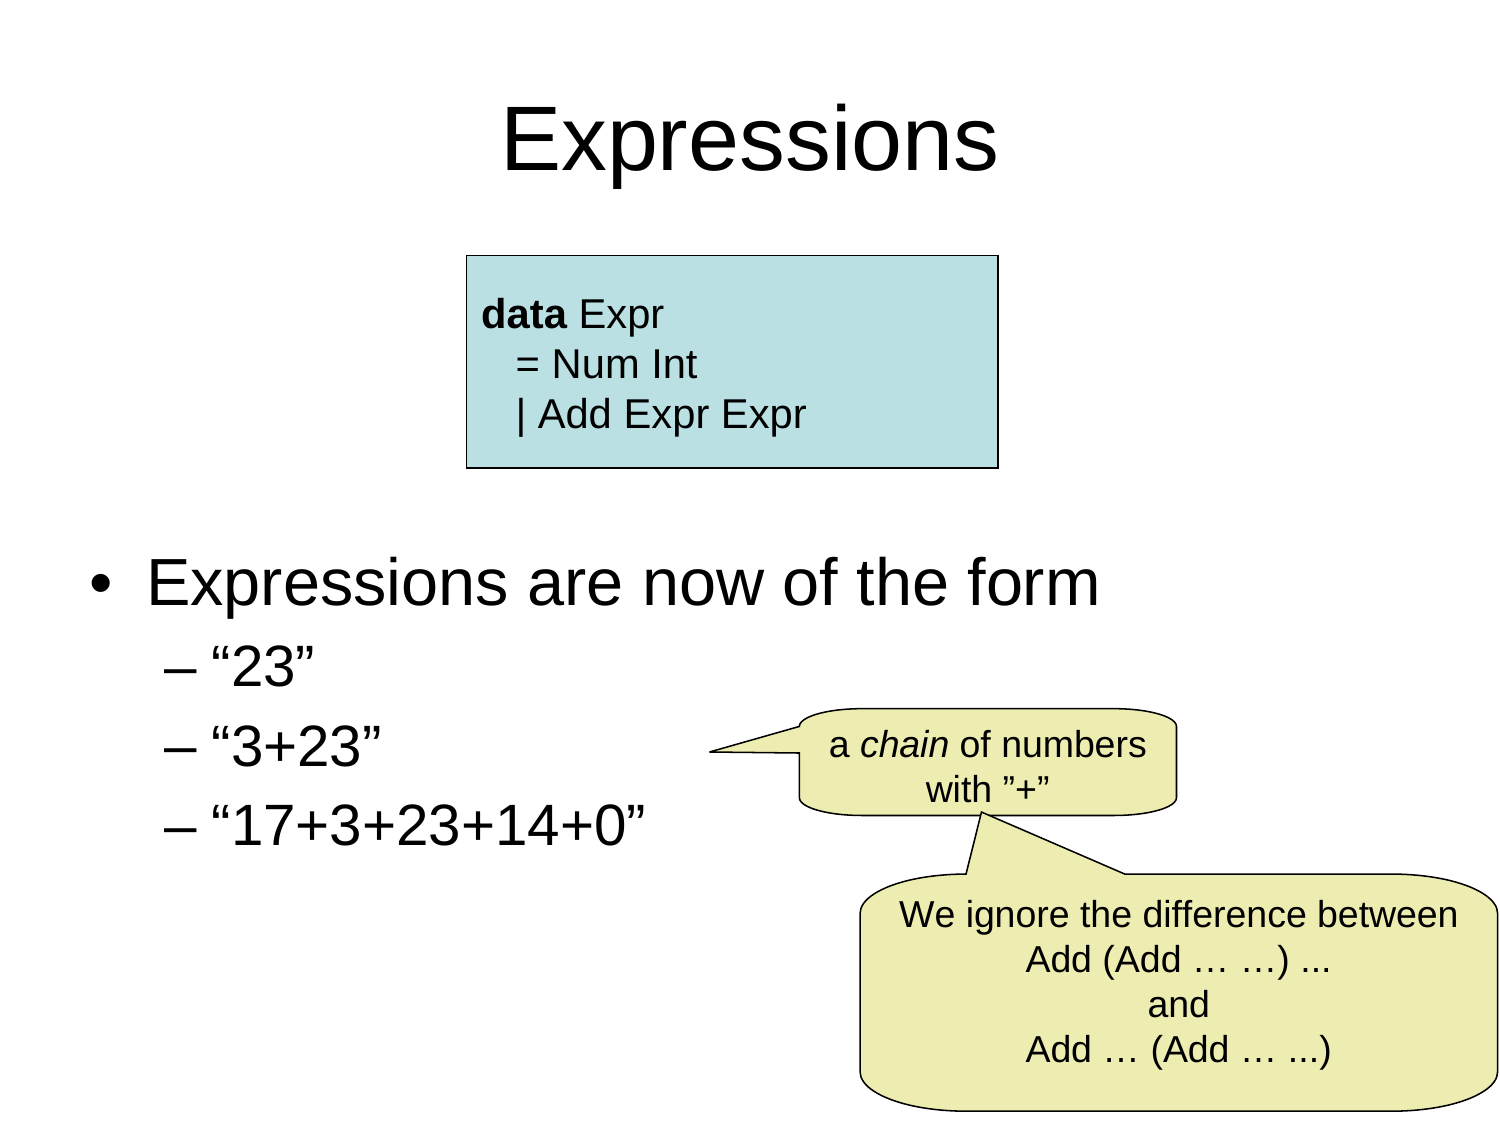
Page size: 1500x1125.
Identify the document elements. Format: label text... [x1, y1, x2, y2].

text_box We ignore the difference between Add (Add … …) ... and Add … (Add … ...) [860, 812, 1498, 1112]
text_box data Expr = Num Int | Add Expr Expr [466, 255, 999, 468]
text_box a chain of numbers with ”+” [709, 708, 1177, 816]
list Expressions are now of the form “23” “3+23” “17+3+23+14+0” [75, 262, 1426, 1005]
title Expressions [75, 45, 1426, 233]
